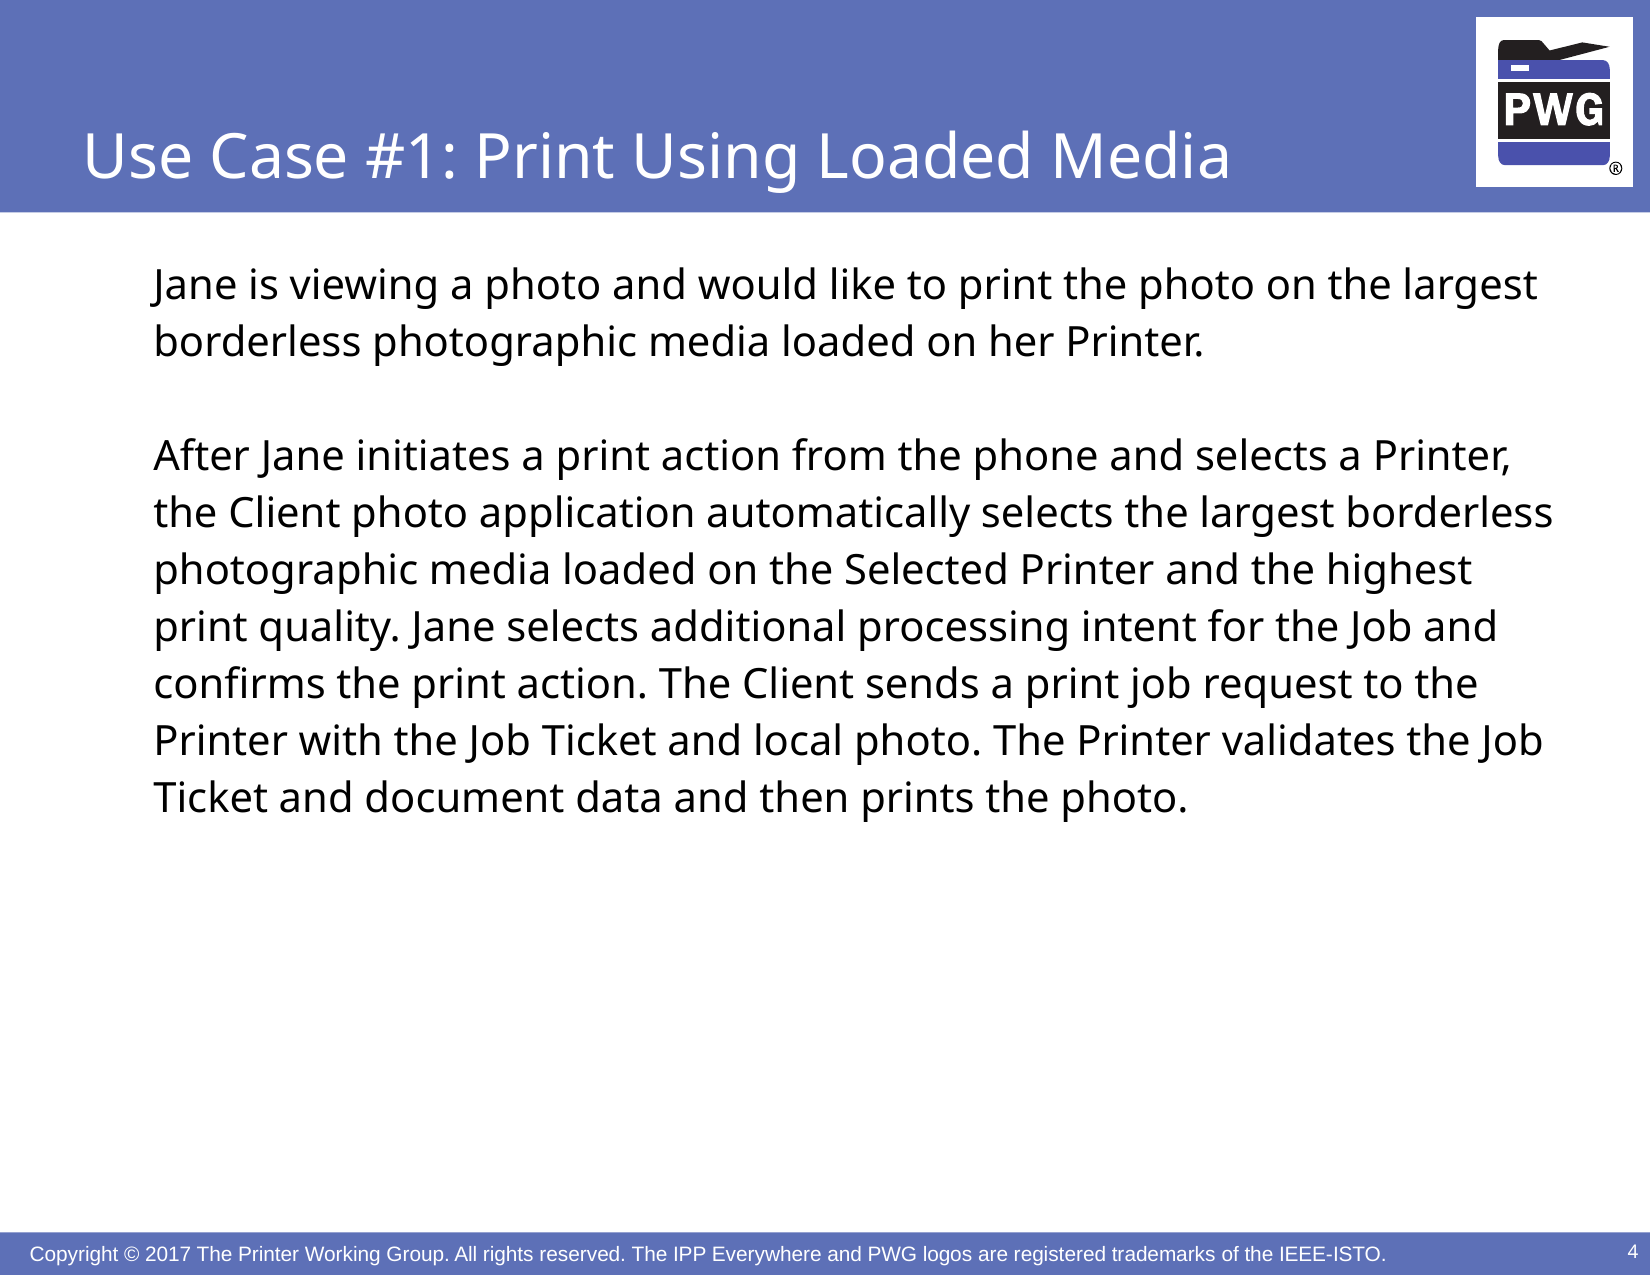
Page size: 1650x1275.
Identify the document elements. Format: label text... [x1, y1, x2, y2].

list Jane is viewing a photo and would like to print the photo on the largest borderless photographic media loaded on her Printer. After Jane initiates a print action from the phone and selects a Printer, the Client photo application automatically selects the largest borderless photographic media loaded on the Selected Printer and the highest print quality. Jane selects additional processing intent for the Job and confirms the print action. The Client sends a print job request to the Printer with the Job Ticket and local photo. The Printer validates the Job Ticket and document data and then prints the photo. [82, 254, 1568, 1233]
title Use Case #1: Print Using Loaded Media [82, 8, 1449, 198]
